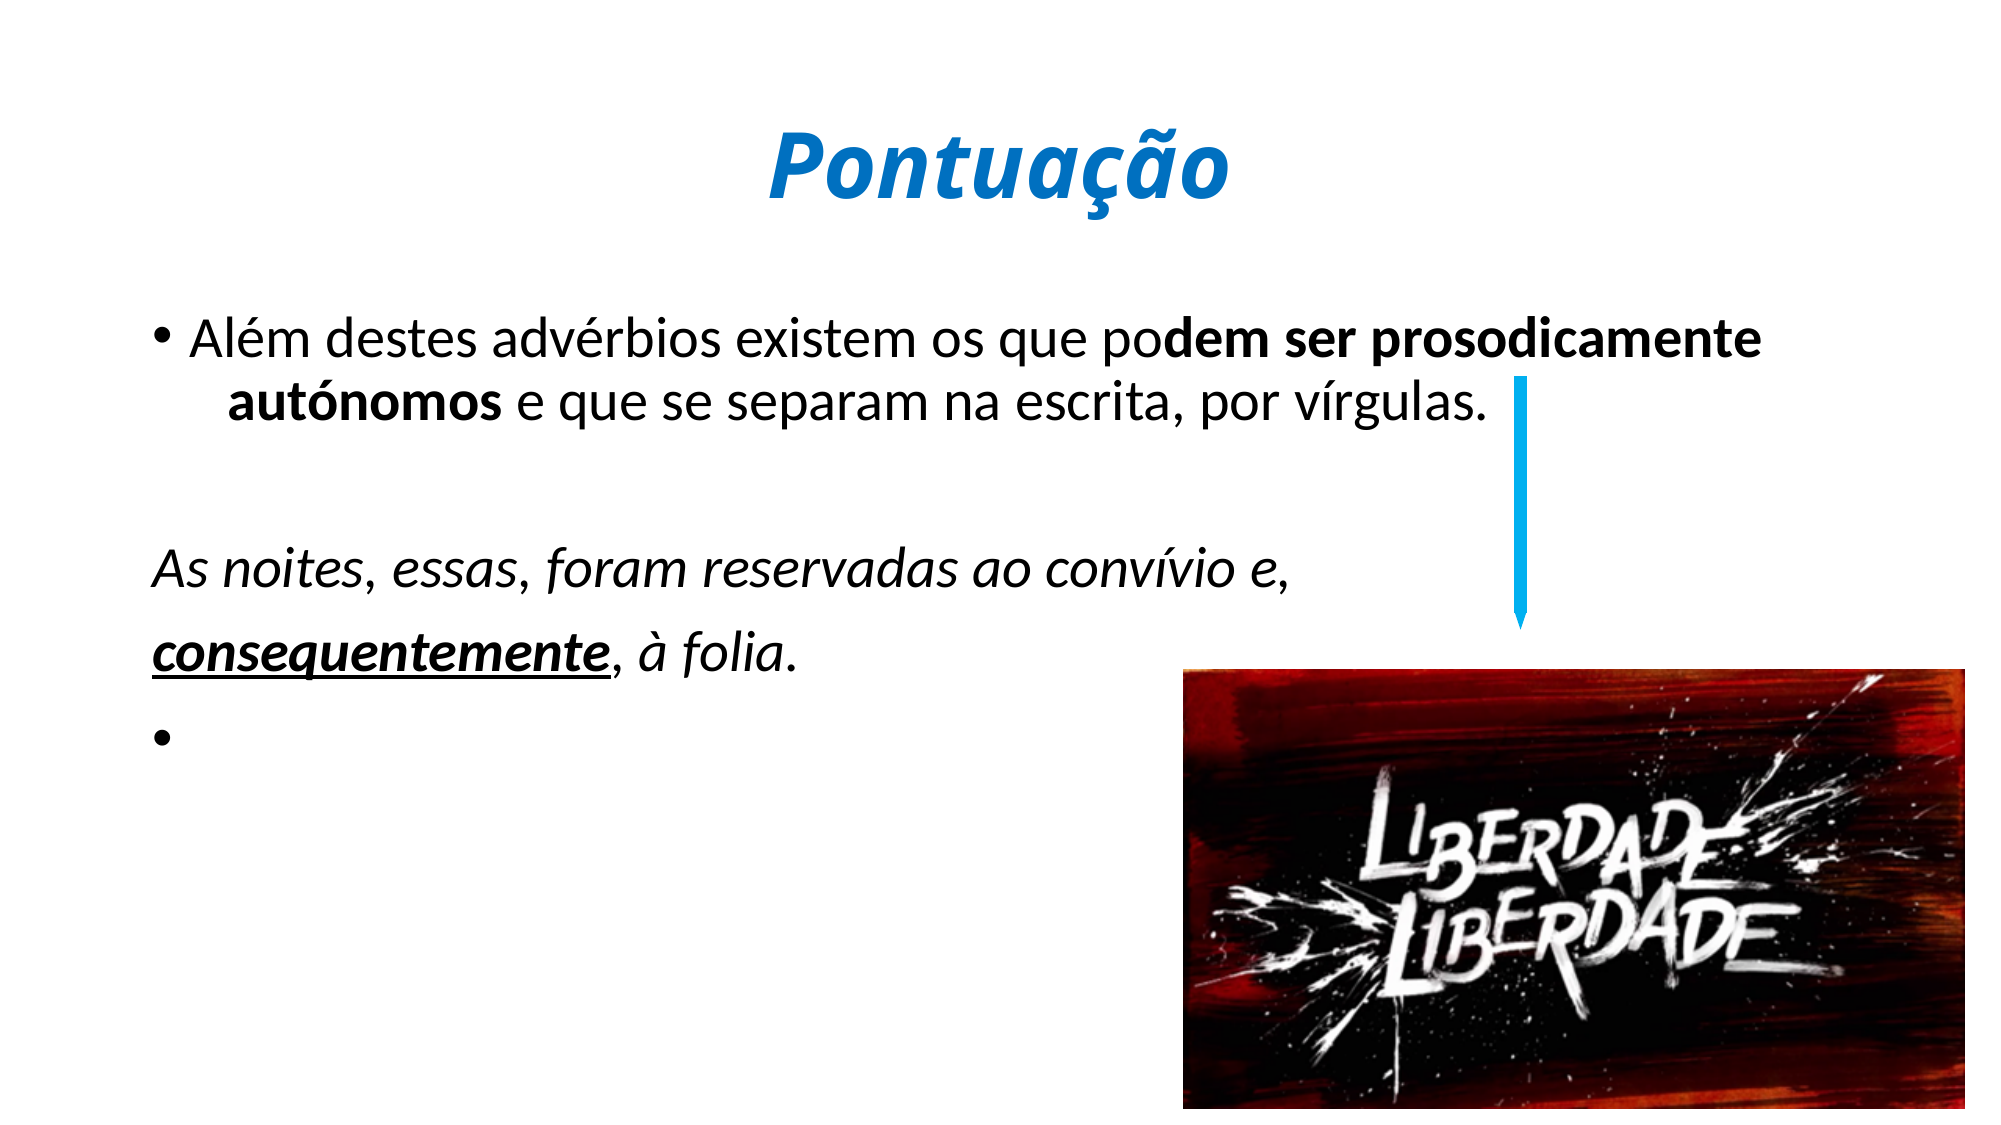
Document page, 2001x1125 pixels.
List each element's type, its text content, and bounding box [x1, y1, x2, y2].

list Além destes advérbios existem os que podem ser prosodicamente autónomos e que se separam na escrita, por vírgulas. As noites, essas, foram reservadas ao convívio e, consequentemente, à folia. [137, 299, 1863, 1014]
title Pontuação [137, 59, 1863, 278]
picture [1183, 669, 1965, 1110]
